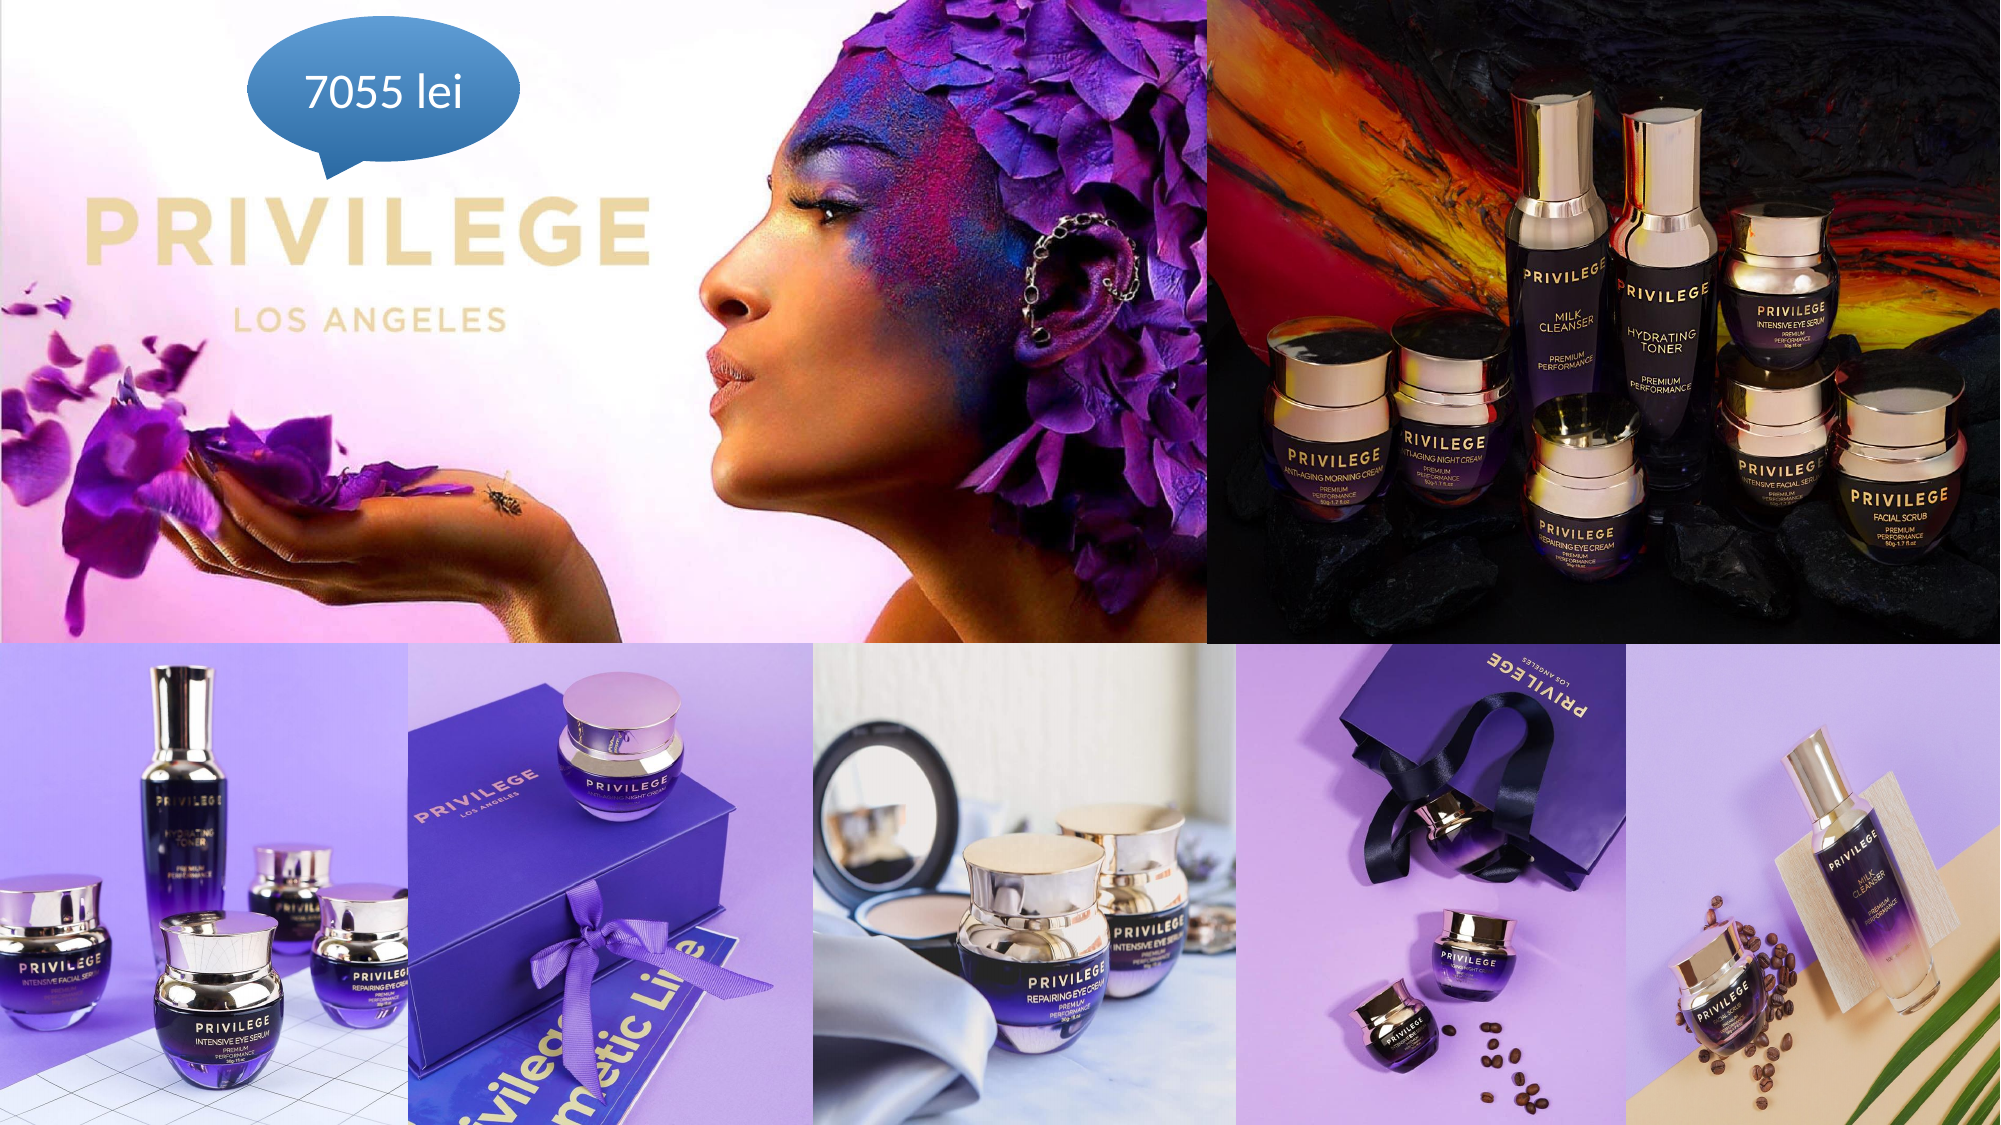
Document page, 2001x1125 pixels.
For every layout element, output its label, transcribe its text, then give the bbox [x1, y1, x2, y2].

picture [0, 0, 2000, 1125]
text_box 7055 lei [247, 16, 520, 180]
